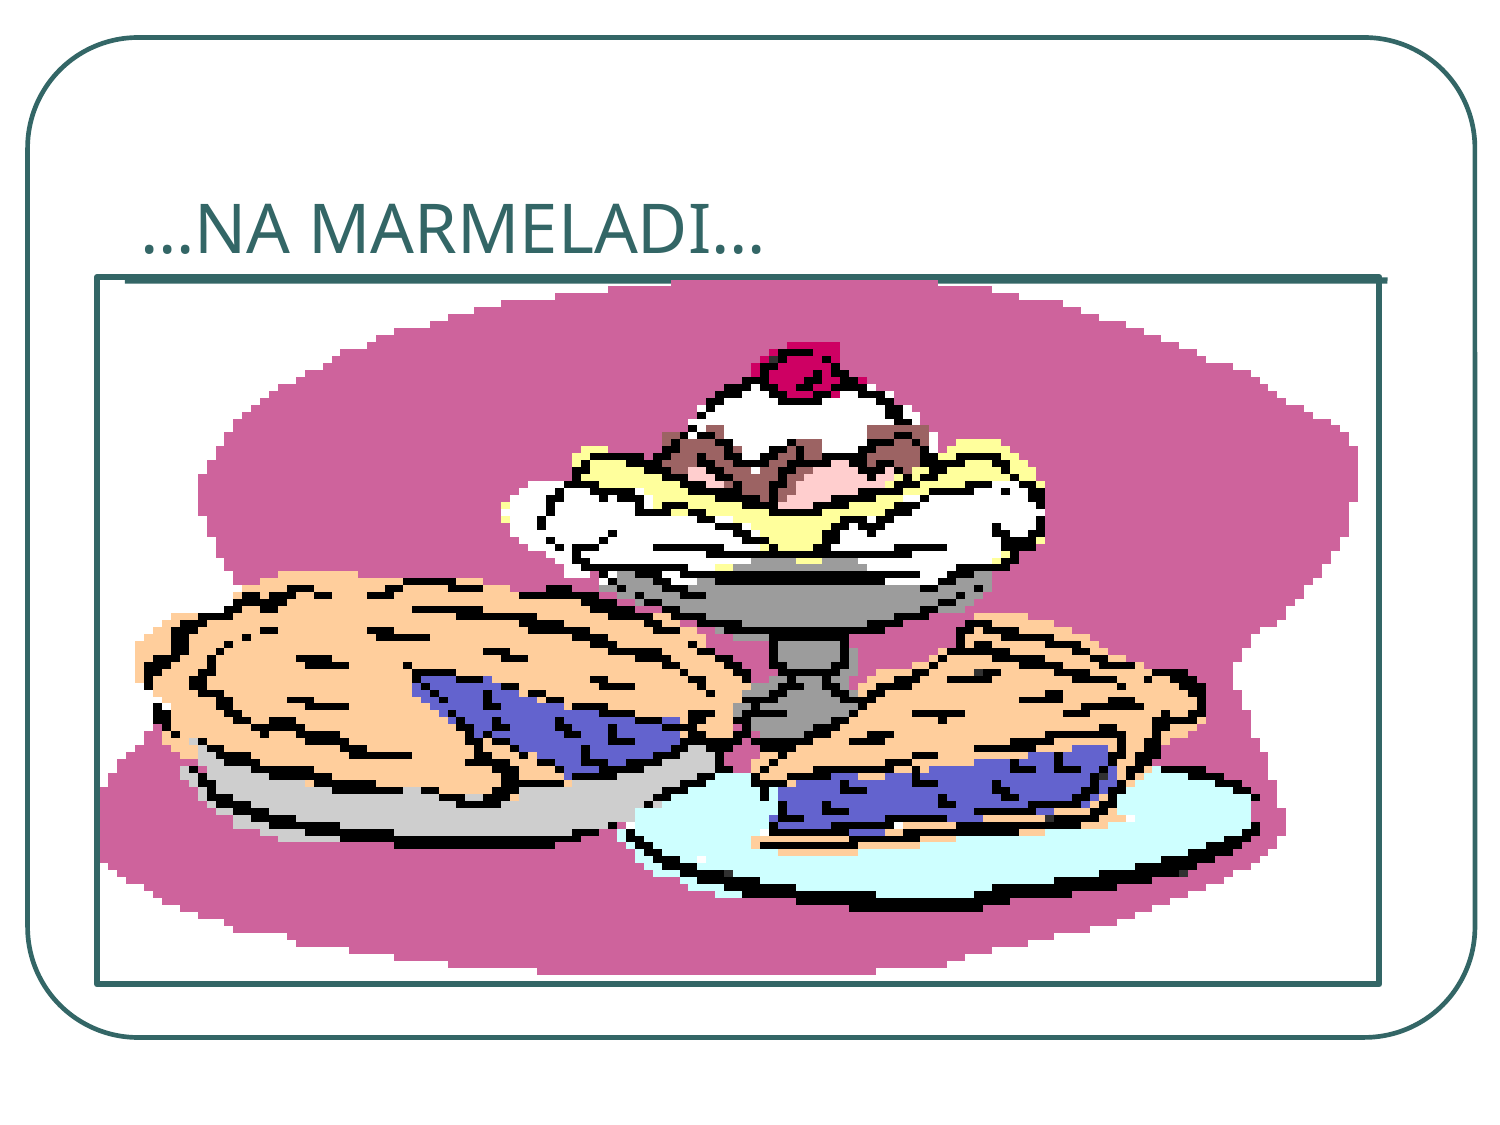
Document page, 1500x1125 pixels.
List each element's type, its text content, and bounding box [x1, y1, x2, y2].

picture [100, 280, 1376, 982]
title …NA MARMELADI… [125, 87, 1388, 275]
